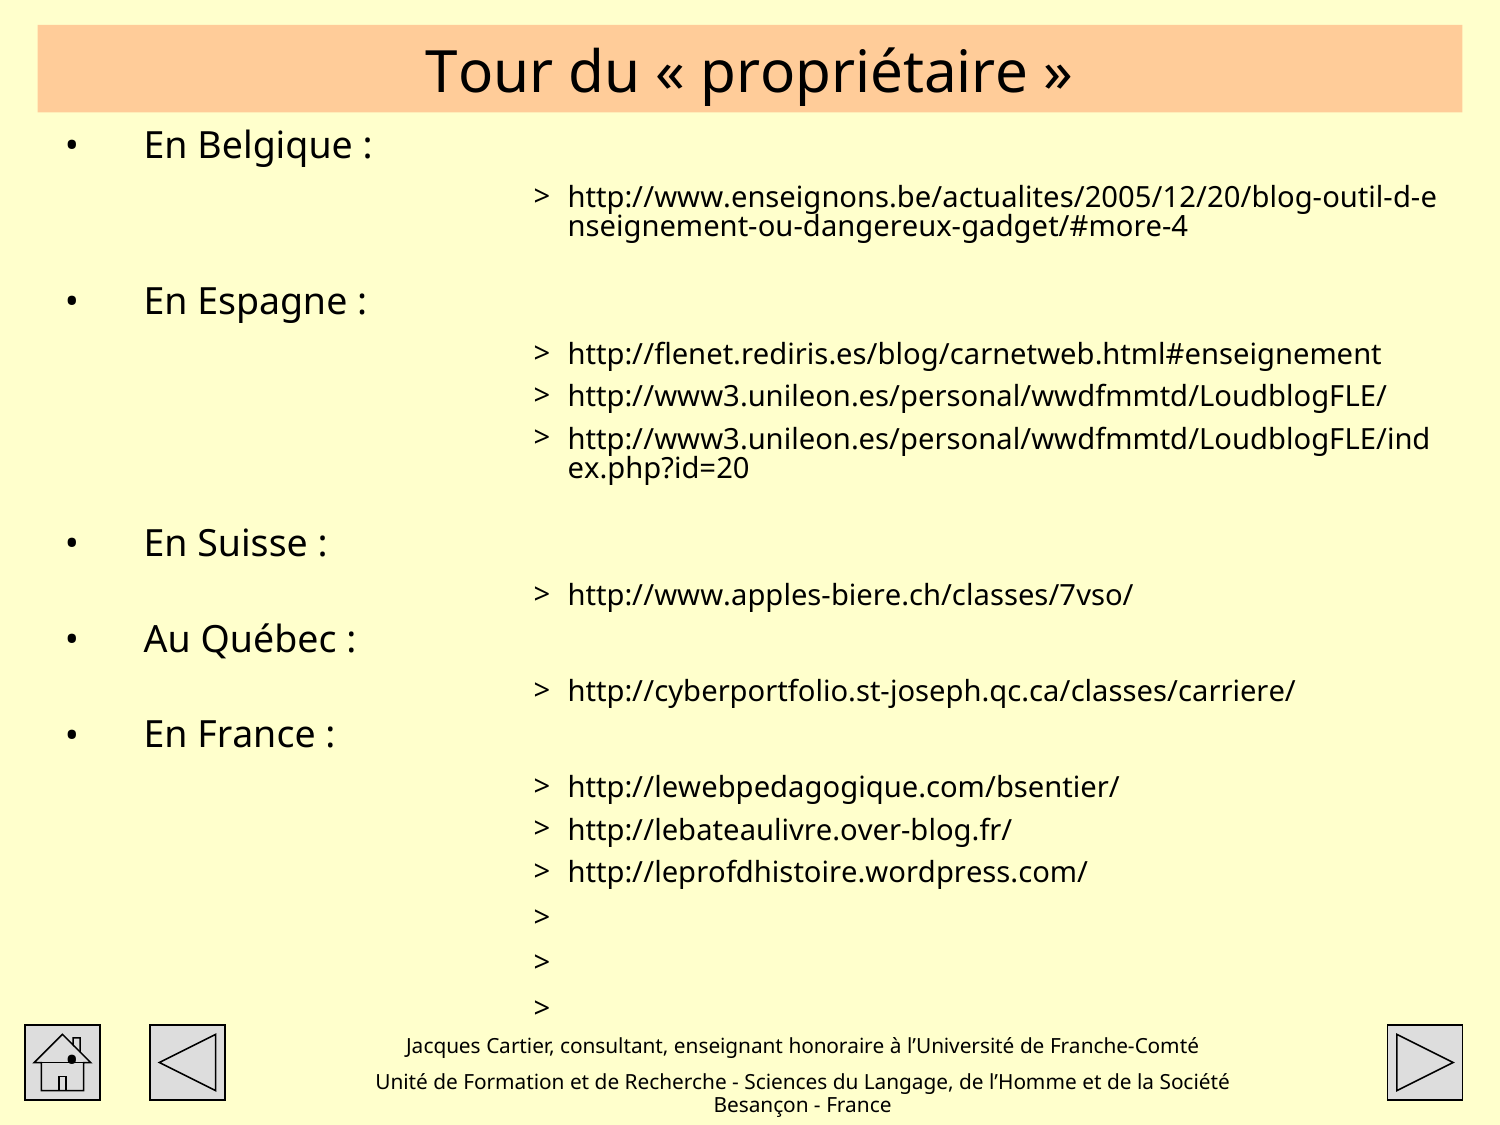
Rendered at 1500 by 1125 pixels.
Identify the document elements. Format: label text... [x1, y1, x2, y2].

list En Belgique : http://www.enseignons.be/actualites/2005/12/20/blog-outil-d-enseignement-ou-dangereux-gadget/#more-4 En Espagne : http://flenet.rediris.es/blog/carnetweb.html#enseignement http://www3.unileon.es/personal/wwdfmmtd/LoudblogFLE/ http://www3.unileon.es/personal/wwdfmmtd/LoudblogFLE/index.php?id=20 En Suisse : http://www.apples-biere.ch/classes/7vso/ Au Québec : http://cyberportfolio.st-joseph.qc.ca/classes/carriere/ En France : http://lewebpedagogique.com/bsentier/ http://lebateaulivre.over-blog.fr/ http://leprofdhistoire.wordpress.com/ [64, 125, 1440, 913]
title Tour du « propriétaire » [37, 24, 1463, 113]
